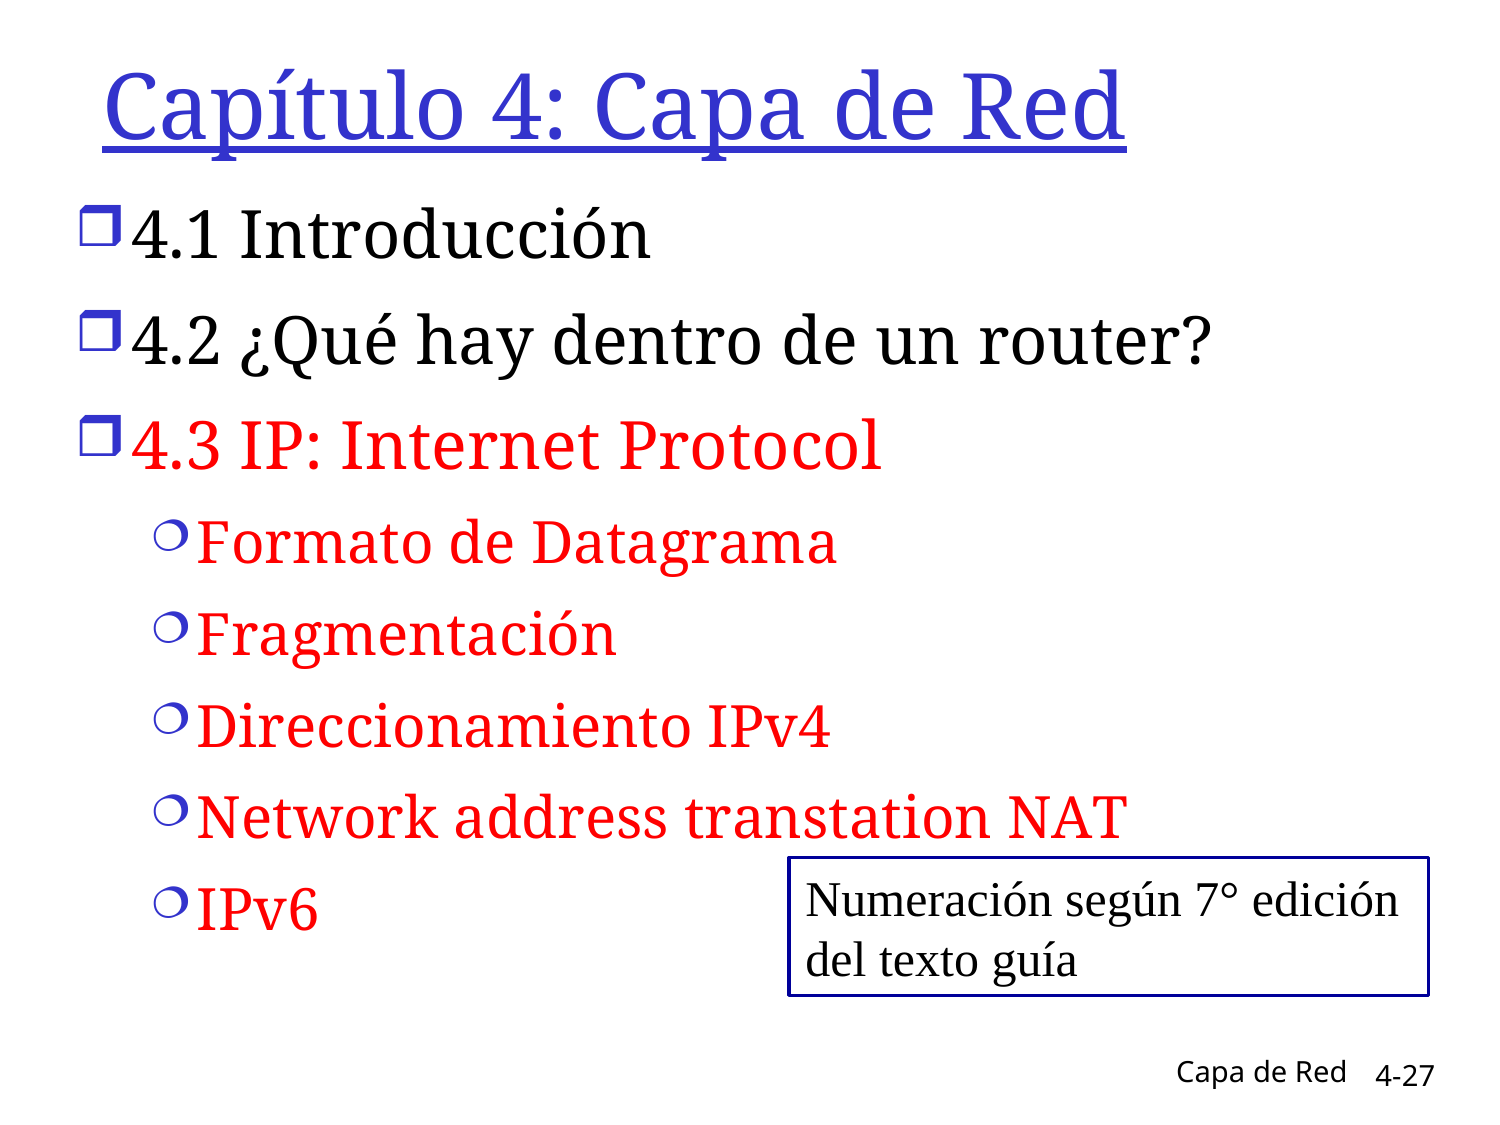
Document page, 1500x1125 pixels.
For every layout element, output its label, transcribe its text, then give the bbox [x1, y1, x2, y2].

text_box Numeración según 7° edición del texto guía [789, 857, 1429, 996]
list 4.1 Introducción 4.2 ¿Qué hay dentro de un router? 4.3 IP: Internet Protocol Formato de Datagrama Fragmentación Direccionamiento IPv4 Network address transtation NAT IPv6 [75, 187, 1463, 1051]
title Capítulo 4: Capa de Red [87, 23, 1426, 187]
